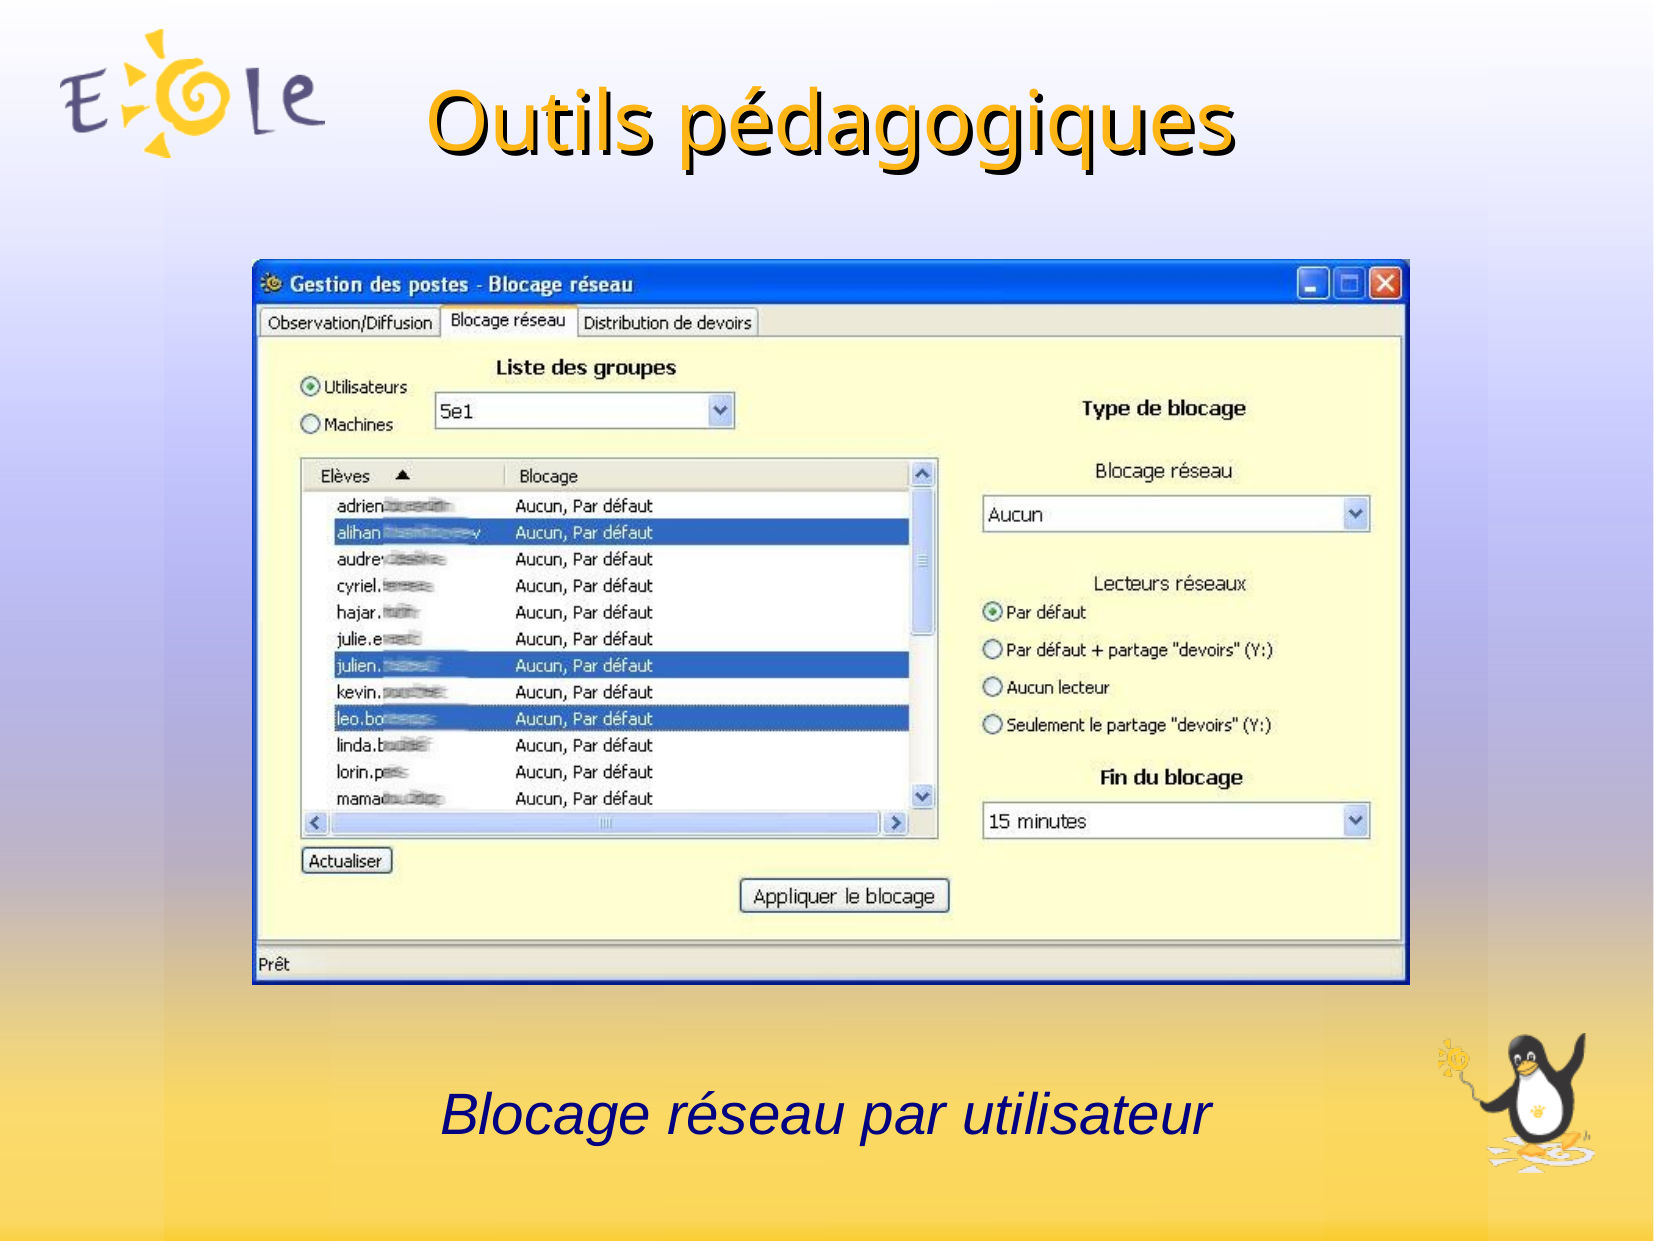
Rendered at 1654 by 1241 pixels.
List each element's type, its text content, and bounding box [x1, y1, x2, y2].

text_box Blocage réseau par utilisateur [29, 1077, 1625, 1152]
picture [0, 0, 1654, 1241]
title Outils pédagogiques [88, 0, 1571, 237]
